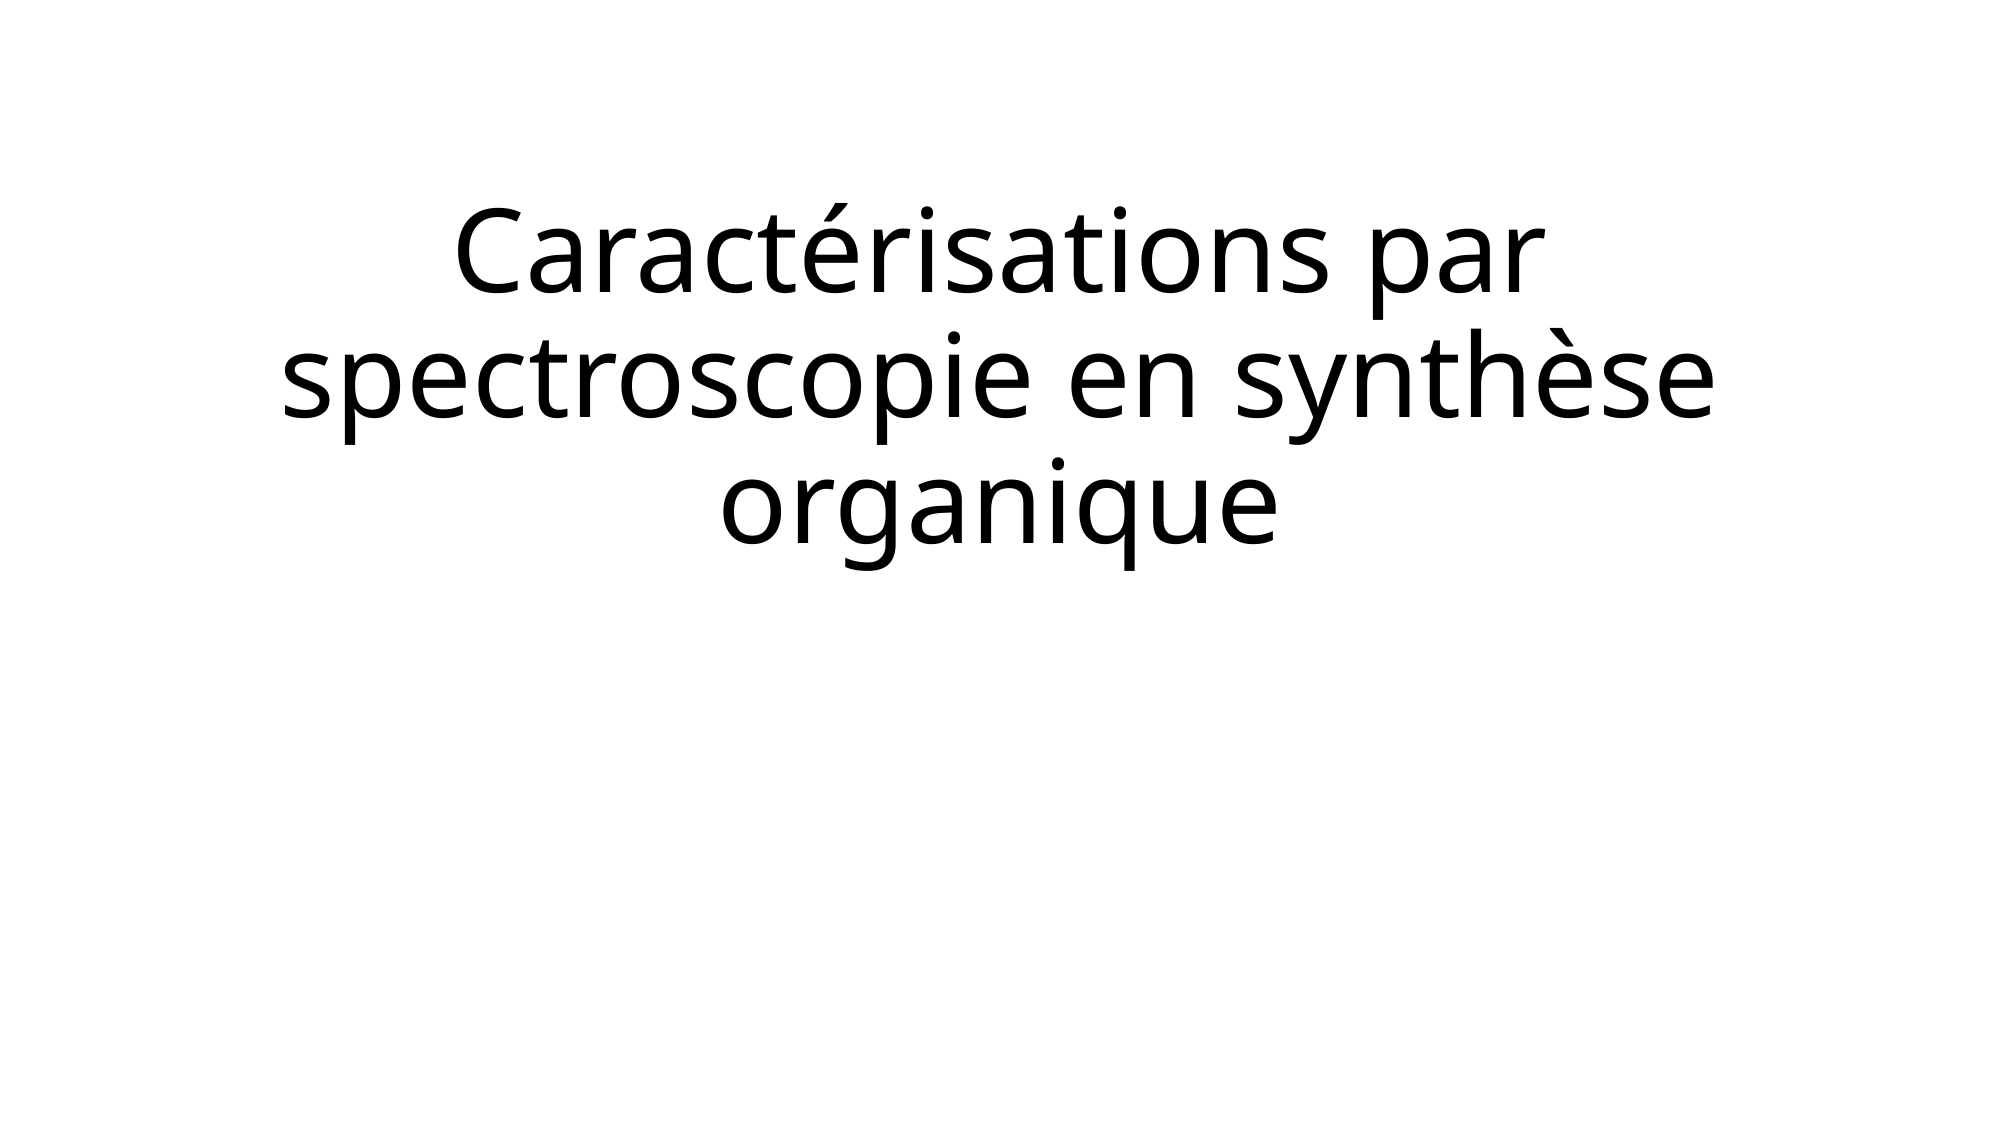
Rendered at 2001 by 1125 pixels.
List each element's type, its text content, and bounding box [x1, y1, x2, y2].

title Caractérisations par spectroscopie en synthèse organique [249, 184, 1750, 576]
